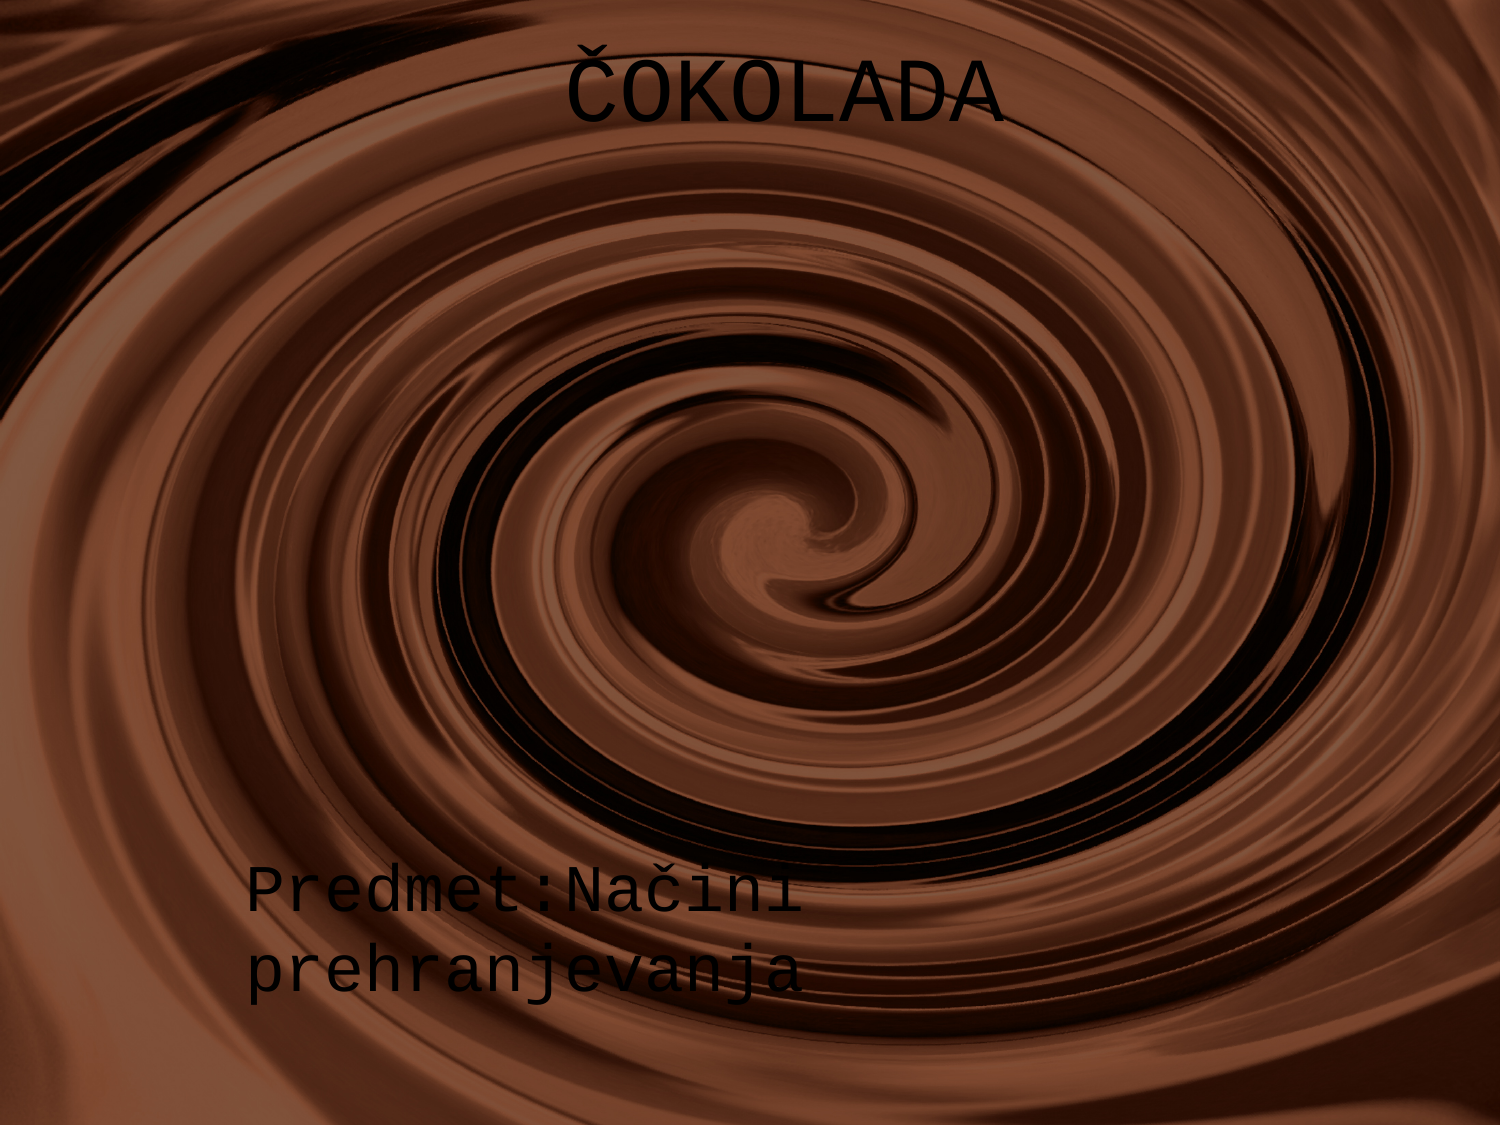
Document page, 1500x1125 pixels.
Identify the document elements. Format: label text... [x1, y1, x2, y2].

picture [0, 0, 1500, 1125]
subtitle Predmet:Načini prehranjevanja [0, 837, 1050, 1125]
title ČOKOLADA [147, 19, 1423, 261]
